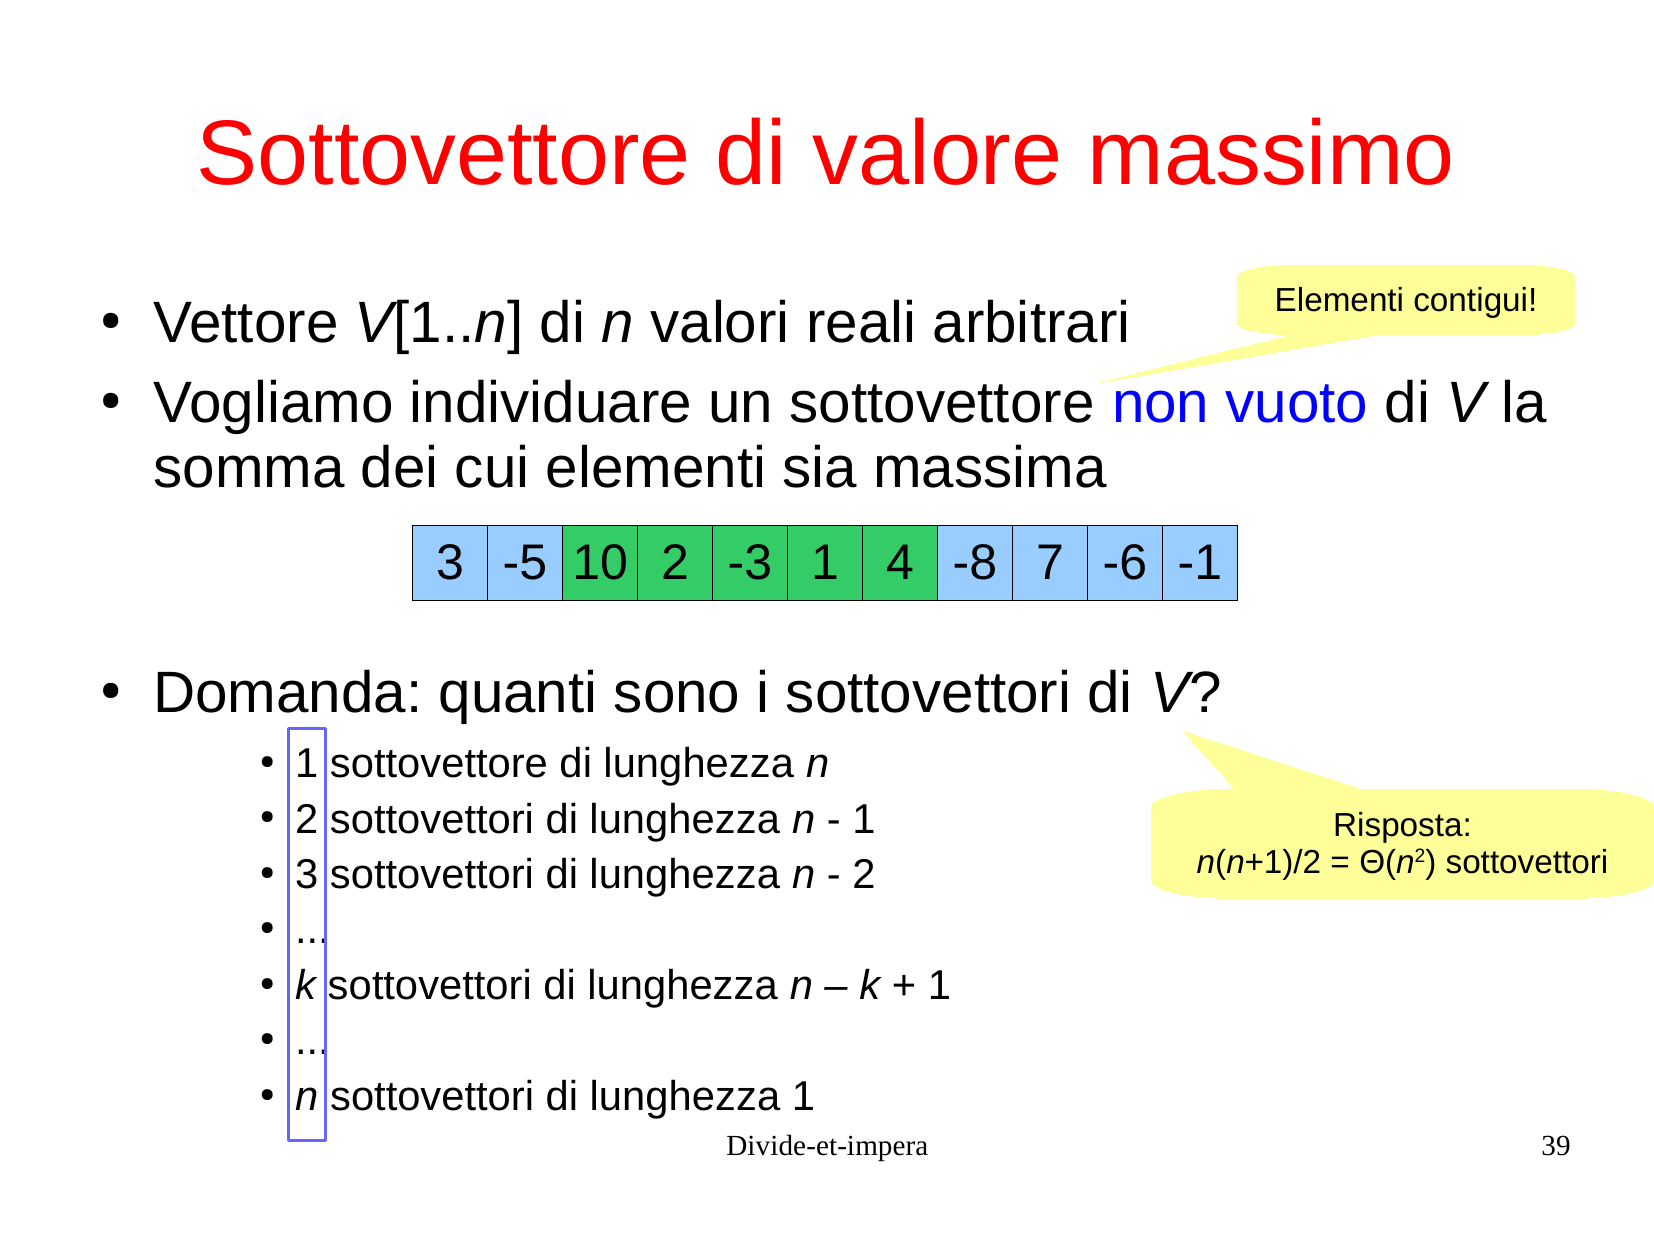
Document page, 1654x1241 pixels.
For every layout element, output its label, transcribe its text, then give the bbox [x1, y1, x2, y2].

text_box 4 [862, 525, 937, 601]
text_box Elementi contigui! [1100, 265, 1576, 383]
text_box -3 [712, 525, 787, 601]
text_box -1 [1162, 525, 1238, 601]
list Vettore V[1..n] di n valori reali arbitrari Vogliamo individuare un sottovettore non vuoto di V la somma dei cui elementi sia massima Domanda: quanti sono i sottovettori di V? 1 sottovettore di lunghezza n 2 sottovettori di lunghezza n - 1 3 sottovettori di lunghezza n - 2 ... k sottovettori di lunghezza n – k + 1 ... n sottovettori di lunghezza 1 [82, 290, 1571, 1125]
text_box -5 [487, 525, 562, 601]
text_box 2 [637, 525, 712, 601]
text_box 10 [562, 525, 637, 601]
text_box -8 [937, 525, 1012, 601]
text_box 7 [1012, 525, 1087, 601]
text_box -6 [1087, 525, 1162, 601]
list Vettore V[1..n] di n valori reali arbitrari Vogliamo individuare un sottovettore non vuoto di V la somma dei cui elementi sia massima Domanda: quanti sono i sottovettori di V? 1 sottovettore di lunghezza n 2 sottovettori di lunghezza n - 1 3 sottovettori di lunghezza n - 2 ... k sottovettori di lunghezza n – k + 1 ... n sottovettori di lunghezza 1 [290, 730, 324, 1125]
title Sottovettore di valore massimo [82, 49, 1571, 257]
text_box 3 [412, 525, 487, 601]
text_box 1 [787, 525, 862, 601]
text_box Risposta: n(n+1)/2 = Θ(n2) sottovettori [1151, 731, 1654, 899]
